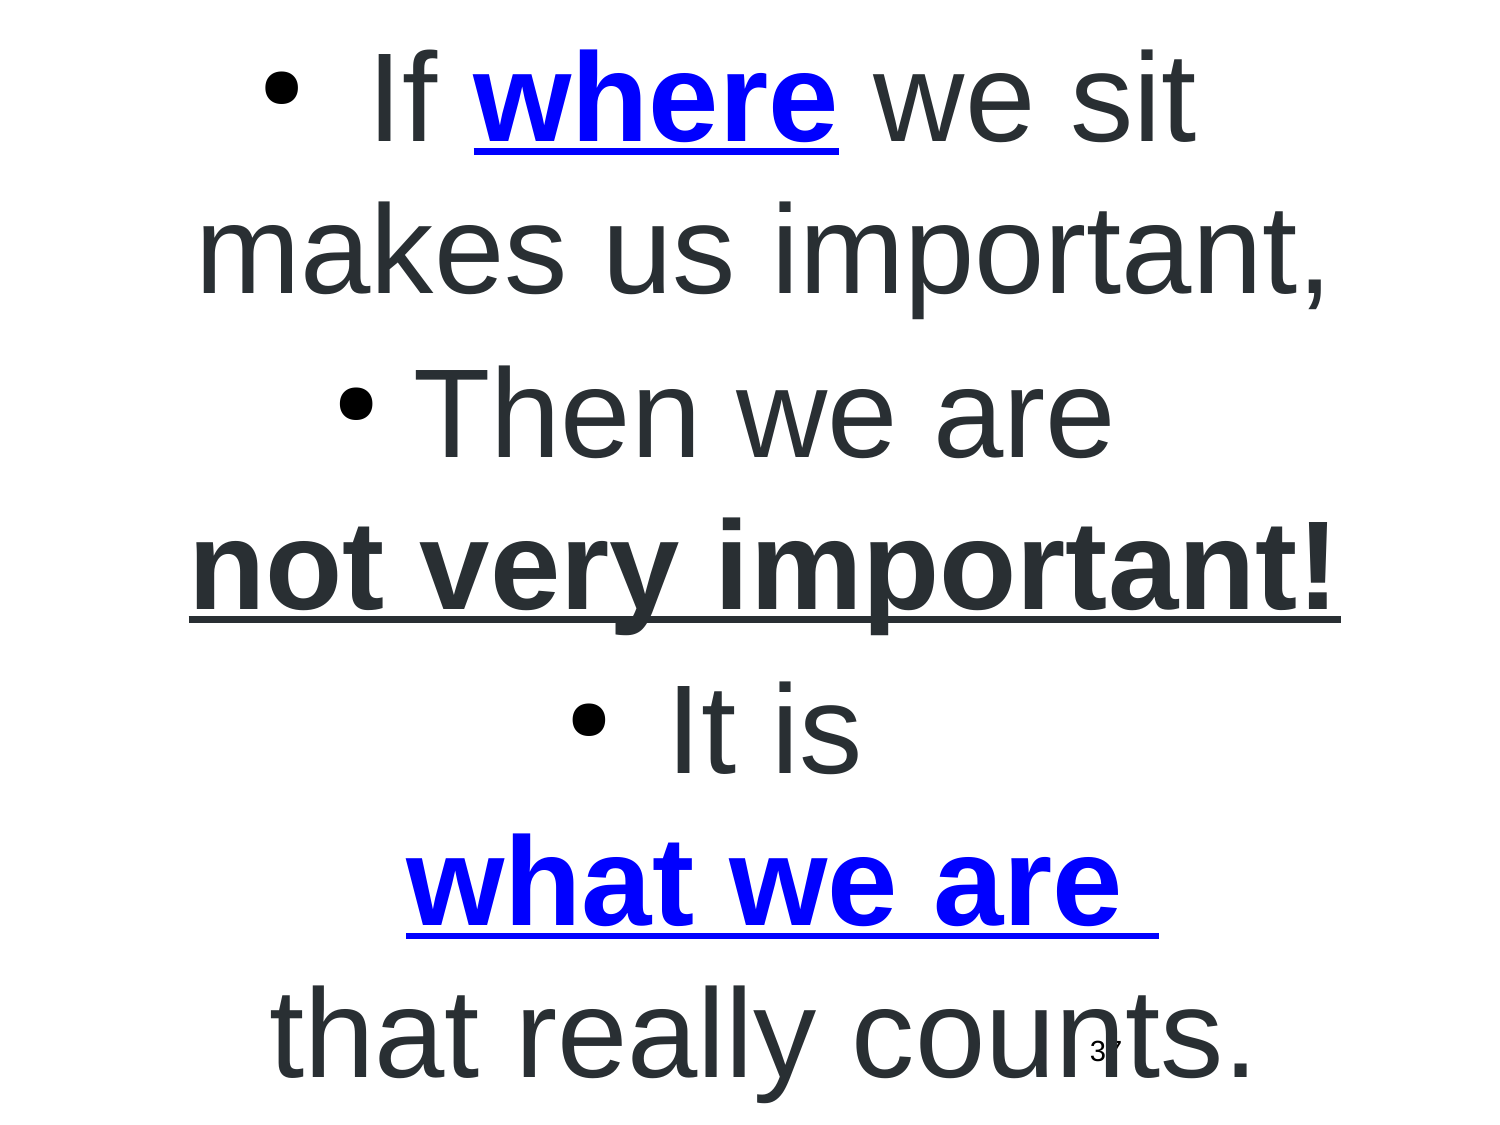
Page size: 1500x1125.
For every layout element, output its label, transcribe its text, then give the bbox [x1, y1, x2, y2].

list If where we sit makes us important, Then we are not very important! It is what we are that really counts. [30, 15, 1471, 1111]
